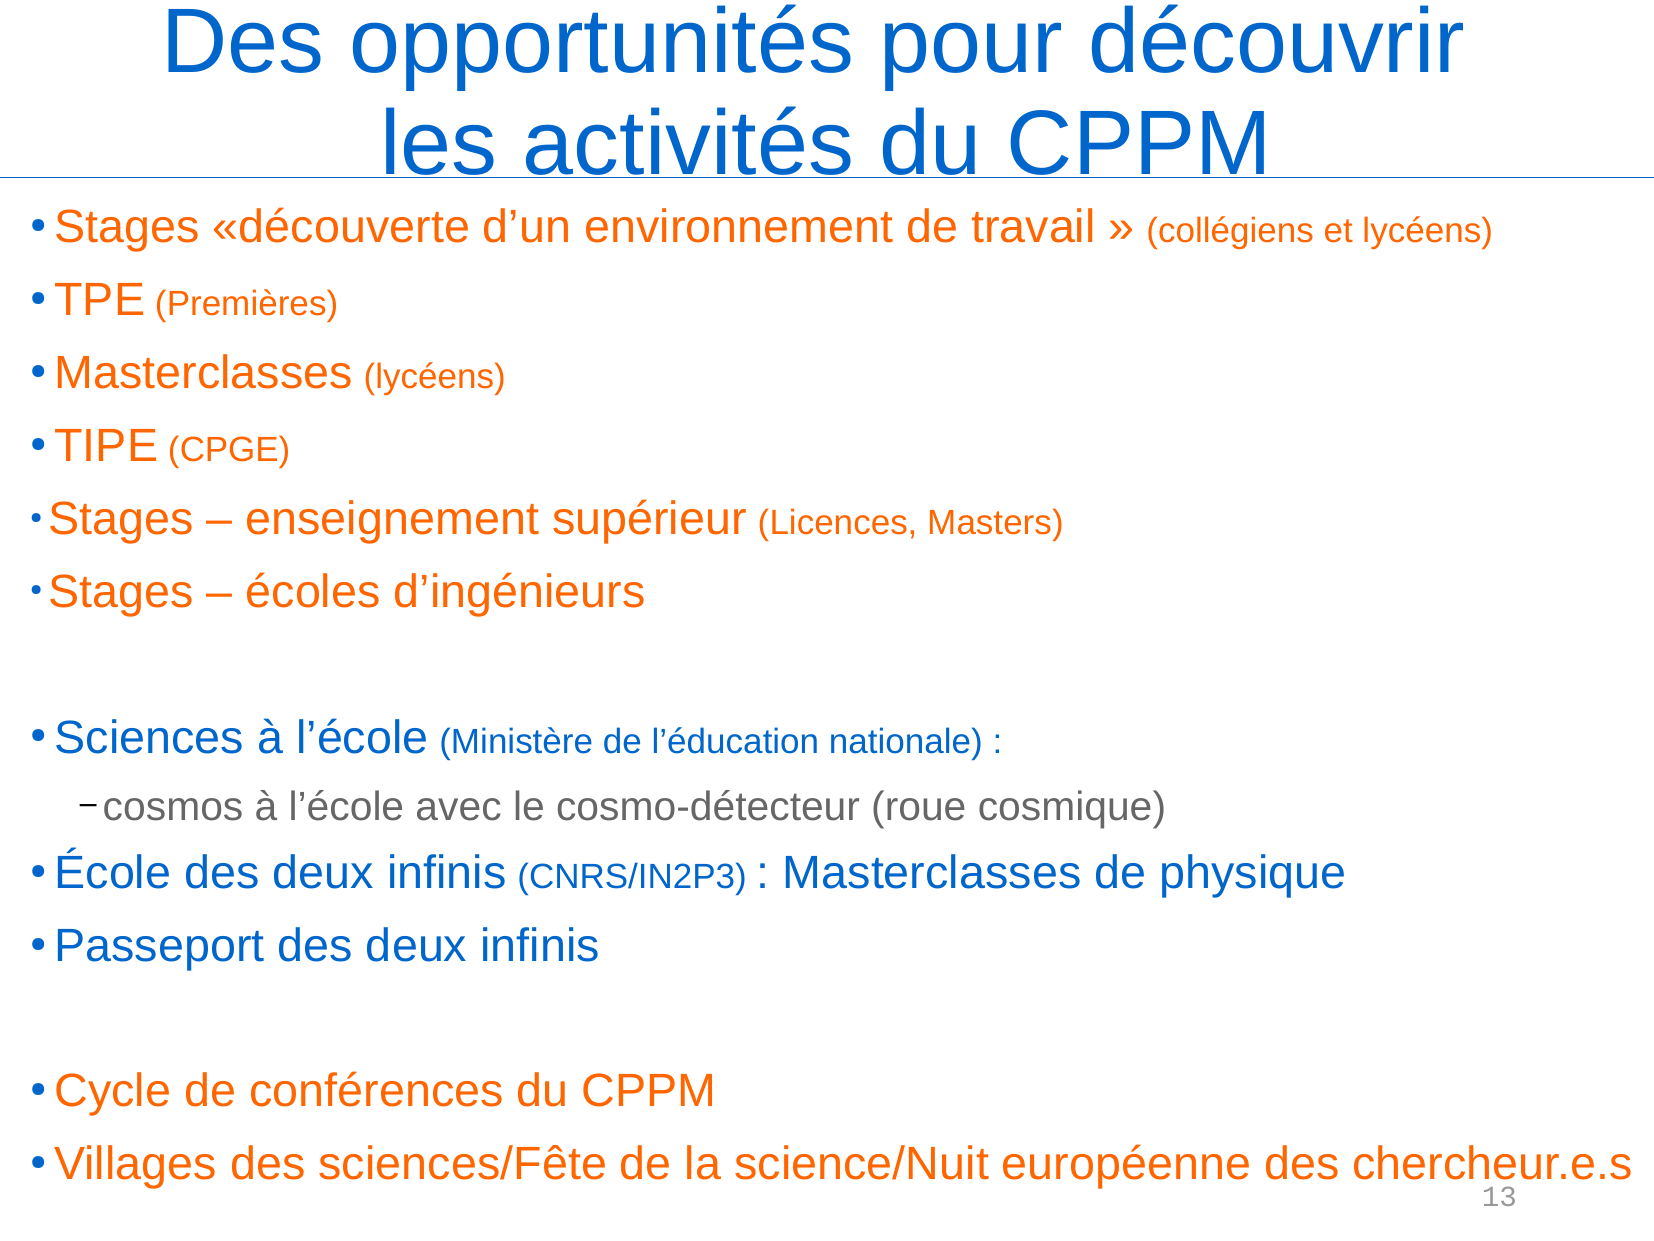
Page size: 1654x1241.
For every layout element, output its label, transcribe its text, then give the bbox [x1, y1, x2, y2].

list Stages «découverte d’un environnement de travail » (collégiens et lycéens) TPE (Premières) Masterclasses (lycéens) TIPE (CPGE) Stages – enseignement supérieur (Licences, Masters) Stages – écoles d’ingénieurs Sciences à l’école (Ministère de l’éducation nationale) : cosmos à l’école avec le cosmo-détecteur (roue cosmique) École des deux infinis (CNRS/IN2P3) : Masterclasses de physique Passeport des deux infinis Cycle de conférences du CPPM Villages des sciences/Fête de la science/Nuit européenne des chercheur.e.s [17, 200, 1642, 1217]
title Des opportunités pour découvrir les activités du CPPM [29, 0, 1625, 195]
